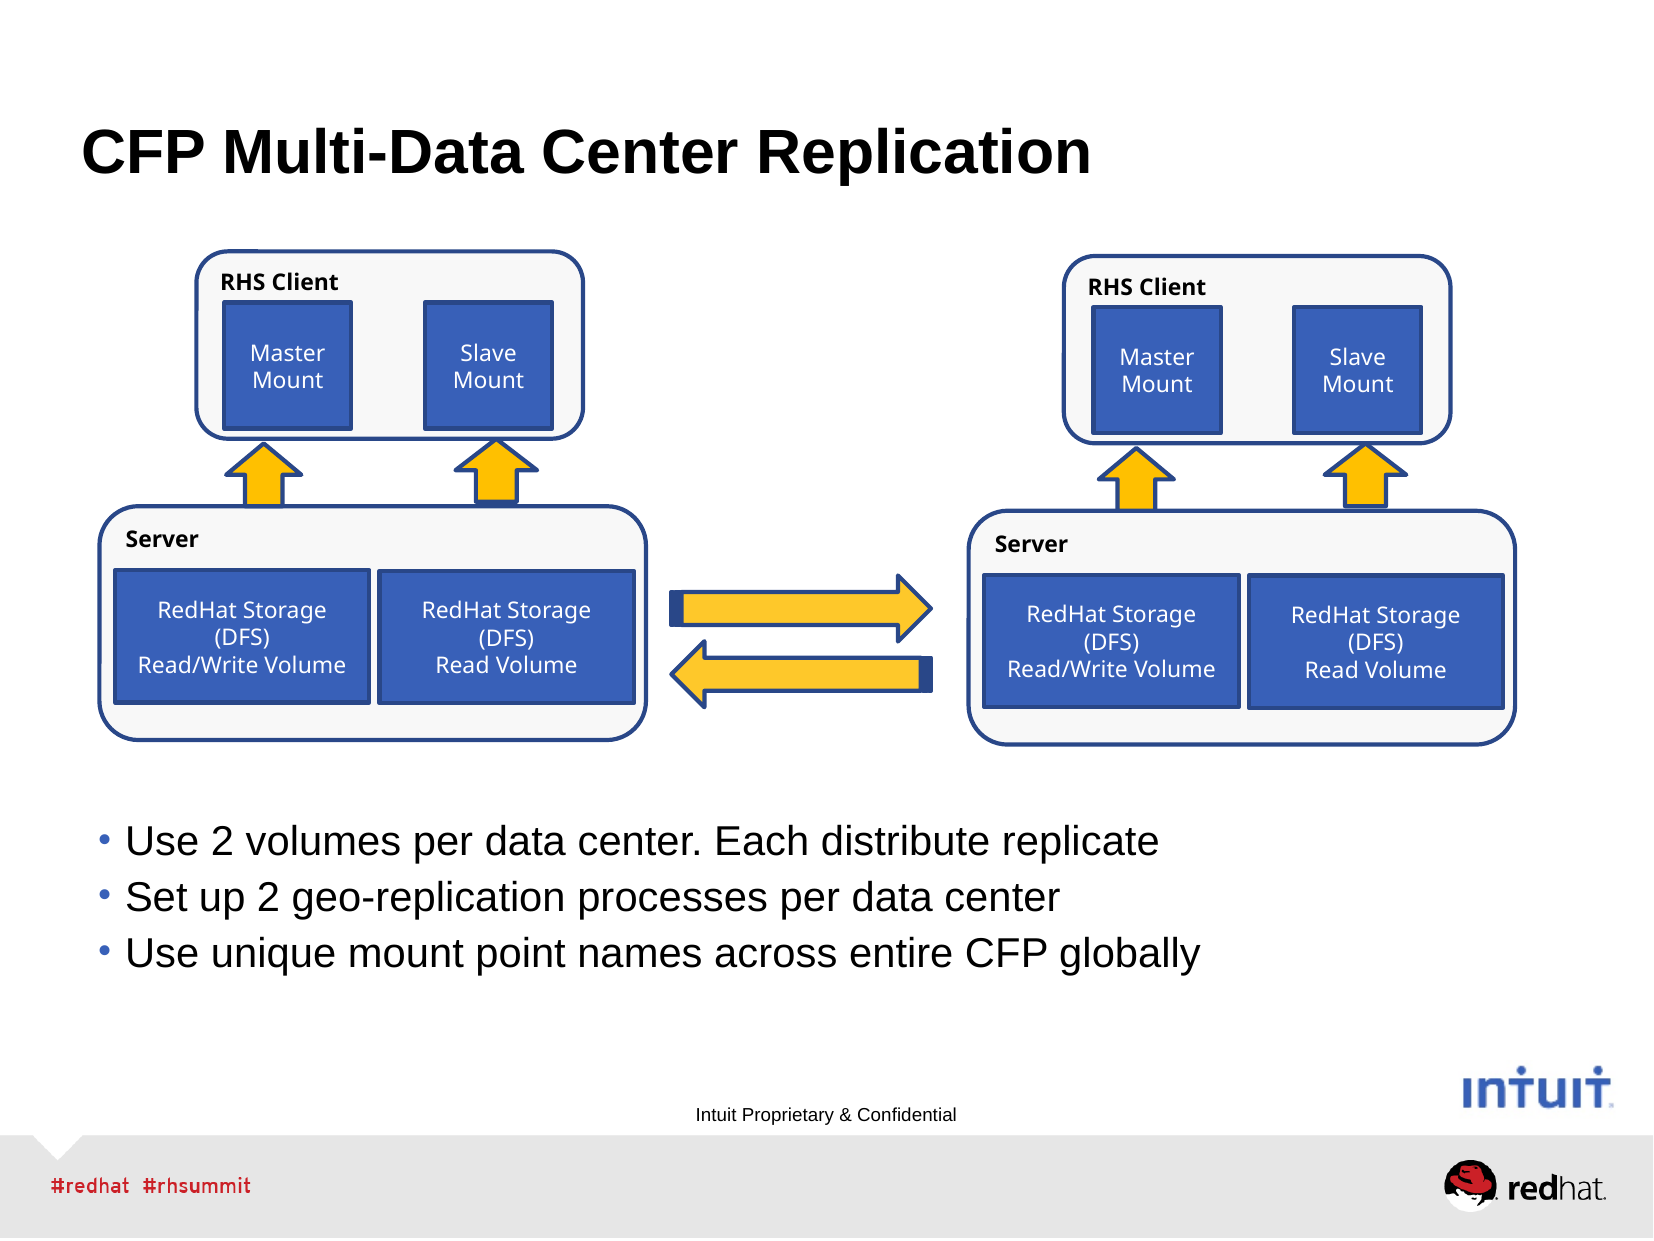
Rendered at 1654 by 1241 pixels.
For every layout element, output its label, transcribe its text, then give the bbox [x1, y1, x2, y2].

text_box Master Mount [224, 302, 352, 429]
text_box [455, 438, 538, 502]
text_box [675, 591, 680, 626]
text_box RedHat Storage (DFS) Read Volume [379, 570, 634, 704]
text_box Slave Mount [1294, 307, 1422, 434]
text_box Use 2 volumes per data center. Each distribute replicate Set up 2 geo-replication processes per data center Use unique mount point names across entire CFP globally [82, 806, 1570, 1124]
text_box [1098, 447, 1174, 511]
text_box [226, 443, 302, 507]
text_box [671, 641, 921, 708]
text_box RHS Client [1063, 255, 1451, 444]
text_box RHS Client [196, 251, 584, 439]
text_box Server [99, 506, 646, 741]
text_box [922, 657, 927, 691]
text_box RedHat Storage (DFS) Read Volume [1248, 575, 1504, 708]
picture [0, 0, 1654, 1238]
text_box [1324, 443, 1407, 507]
text_box RedHat Storage (DFS) Read/Write Volume [984, 574, 1239, 708]
title CFP Multi-Data Center Replication [81, 68, 1569, 187]
text_box RedHat Storage (DFS) Read/Write Volume [115, 570, 370, 703]
text_box Server [968, 510, 1516, 745]
text_box Master Mount [1093, 307, 1221, 434]
text_box [681, 575, 932, 642]
text_box [928, 657, 932, 691]
text_box Slave Mount [424, 302, 553, 429]
